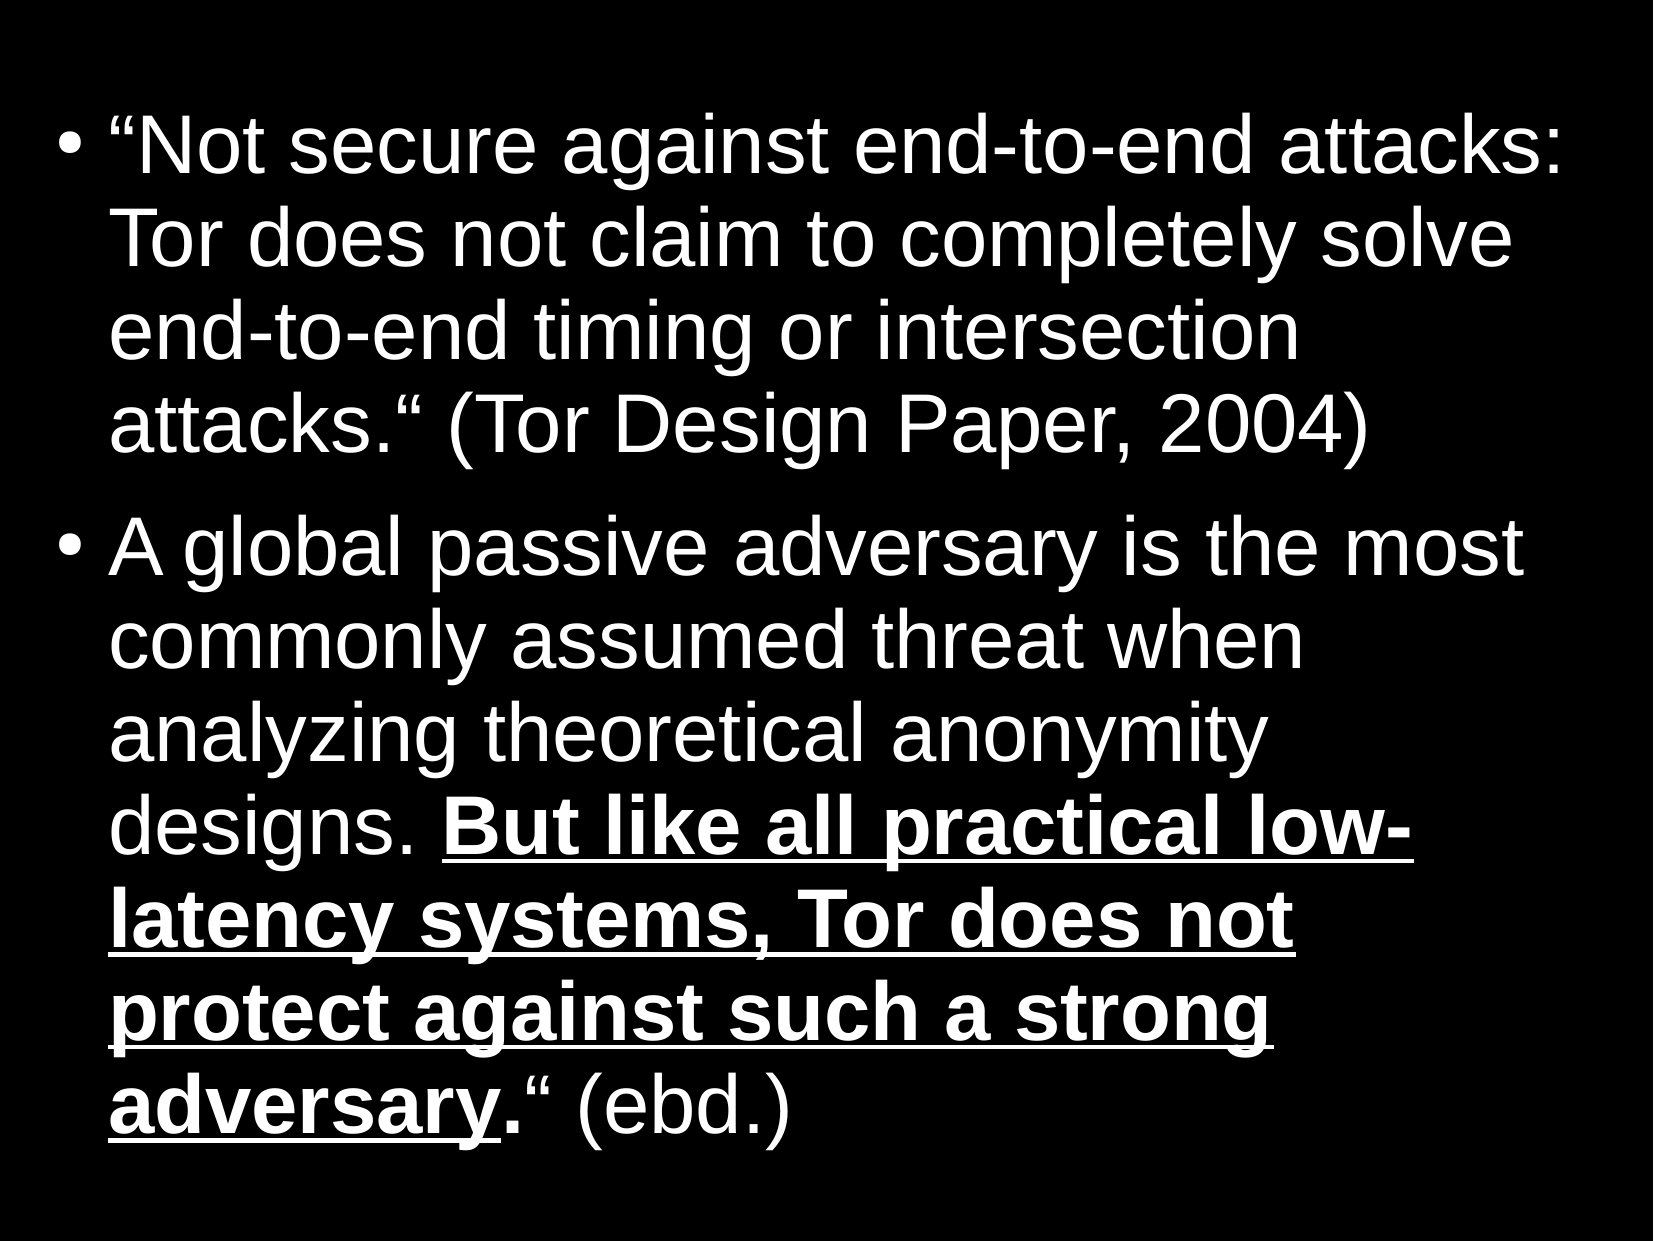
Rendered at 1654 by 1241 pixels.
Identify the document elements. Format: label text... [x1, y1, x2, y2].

list “Not secure against end-to-end attacks: Tor does not claim to completely solve end-to-end timing or intersection attacks.“ (Tor Design Paper, 2004) A global passive adversary is the most commonly assumed threat when analyzing theoretical anonymity designs. But like all practical low-latency systems, Tor does not protect against such a strong adversary.“ (ebd.) [37, 98, 1571, 1173]
